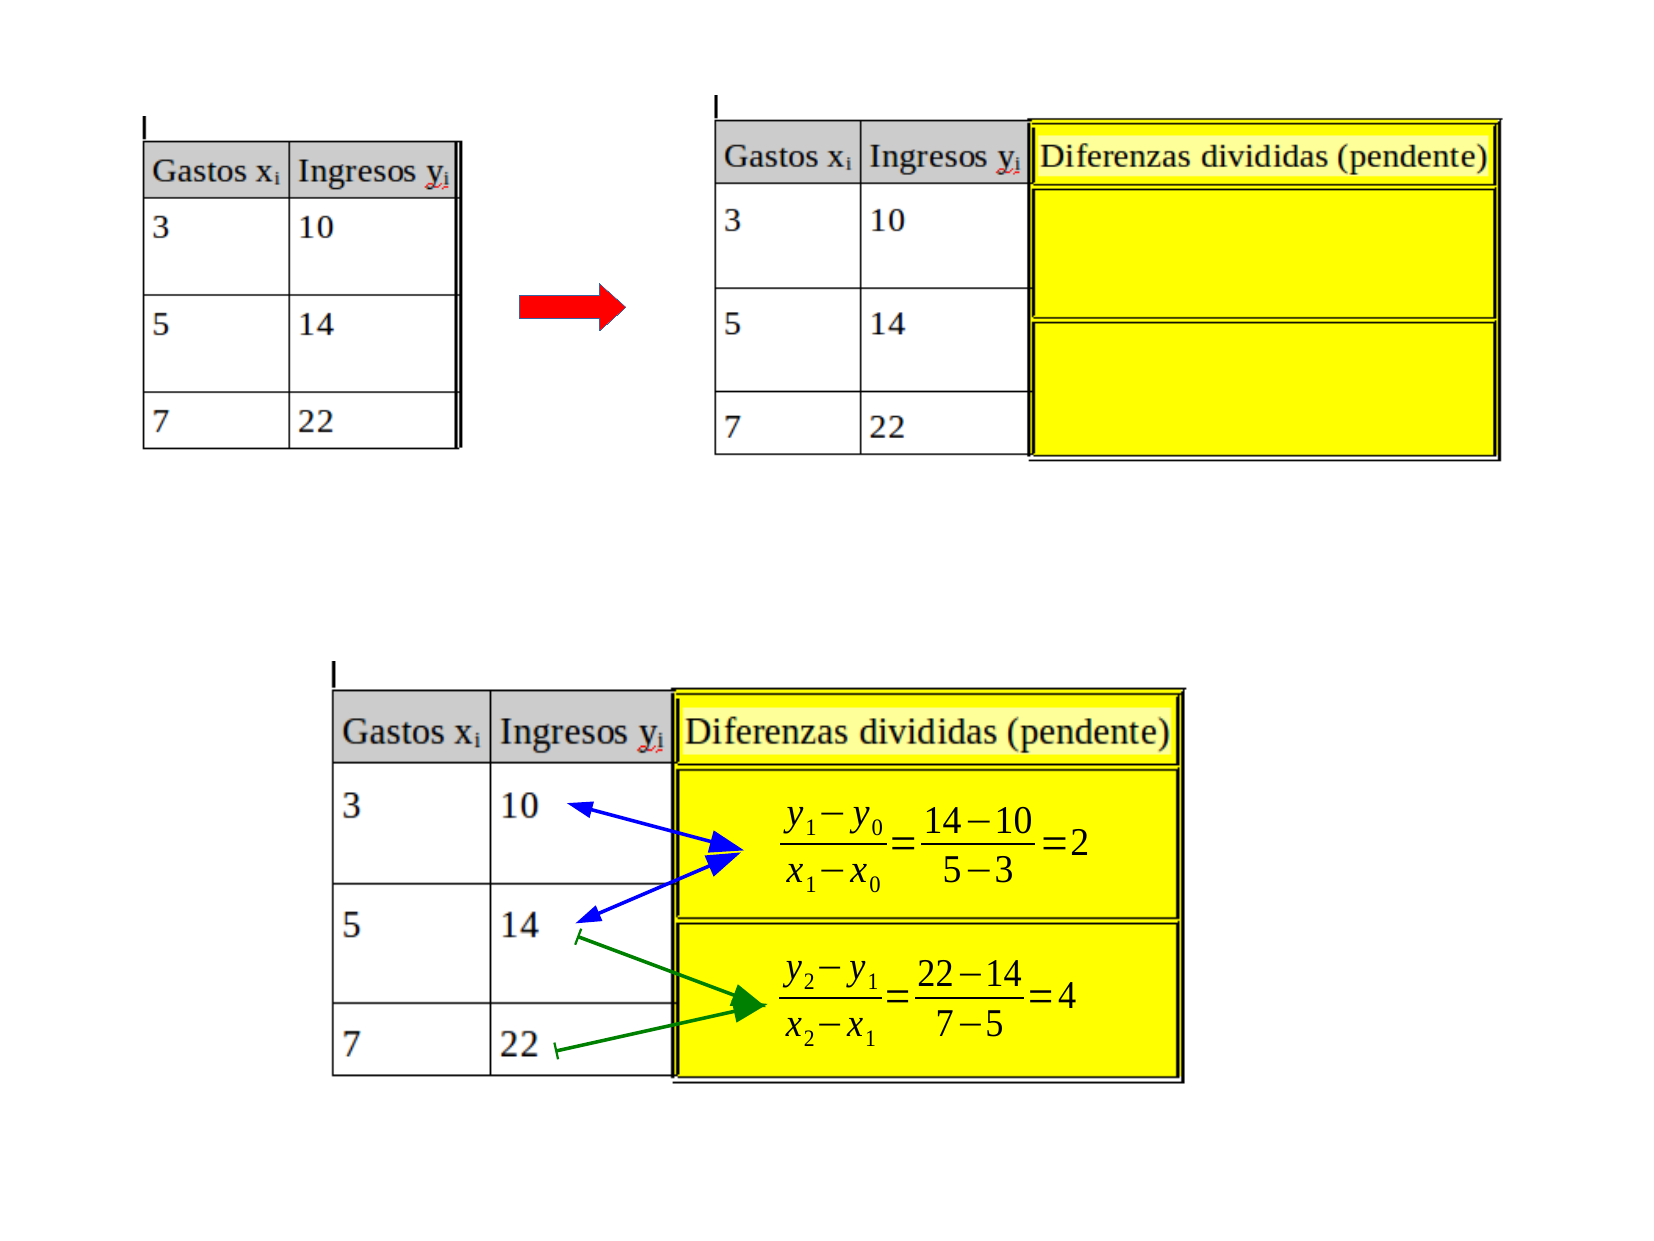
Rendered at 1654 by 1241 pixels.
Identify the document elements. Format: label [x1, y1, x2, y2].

chart [767, 791, 1099, 898]
picture [696, 95, 1542, 485]
picture [312, 661, 1229, 1111]
text_box [519, 283, 626, 331]
picture [118, 116, 472, 473]
chart [767, 944, 1087, 1052]
